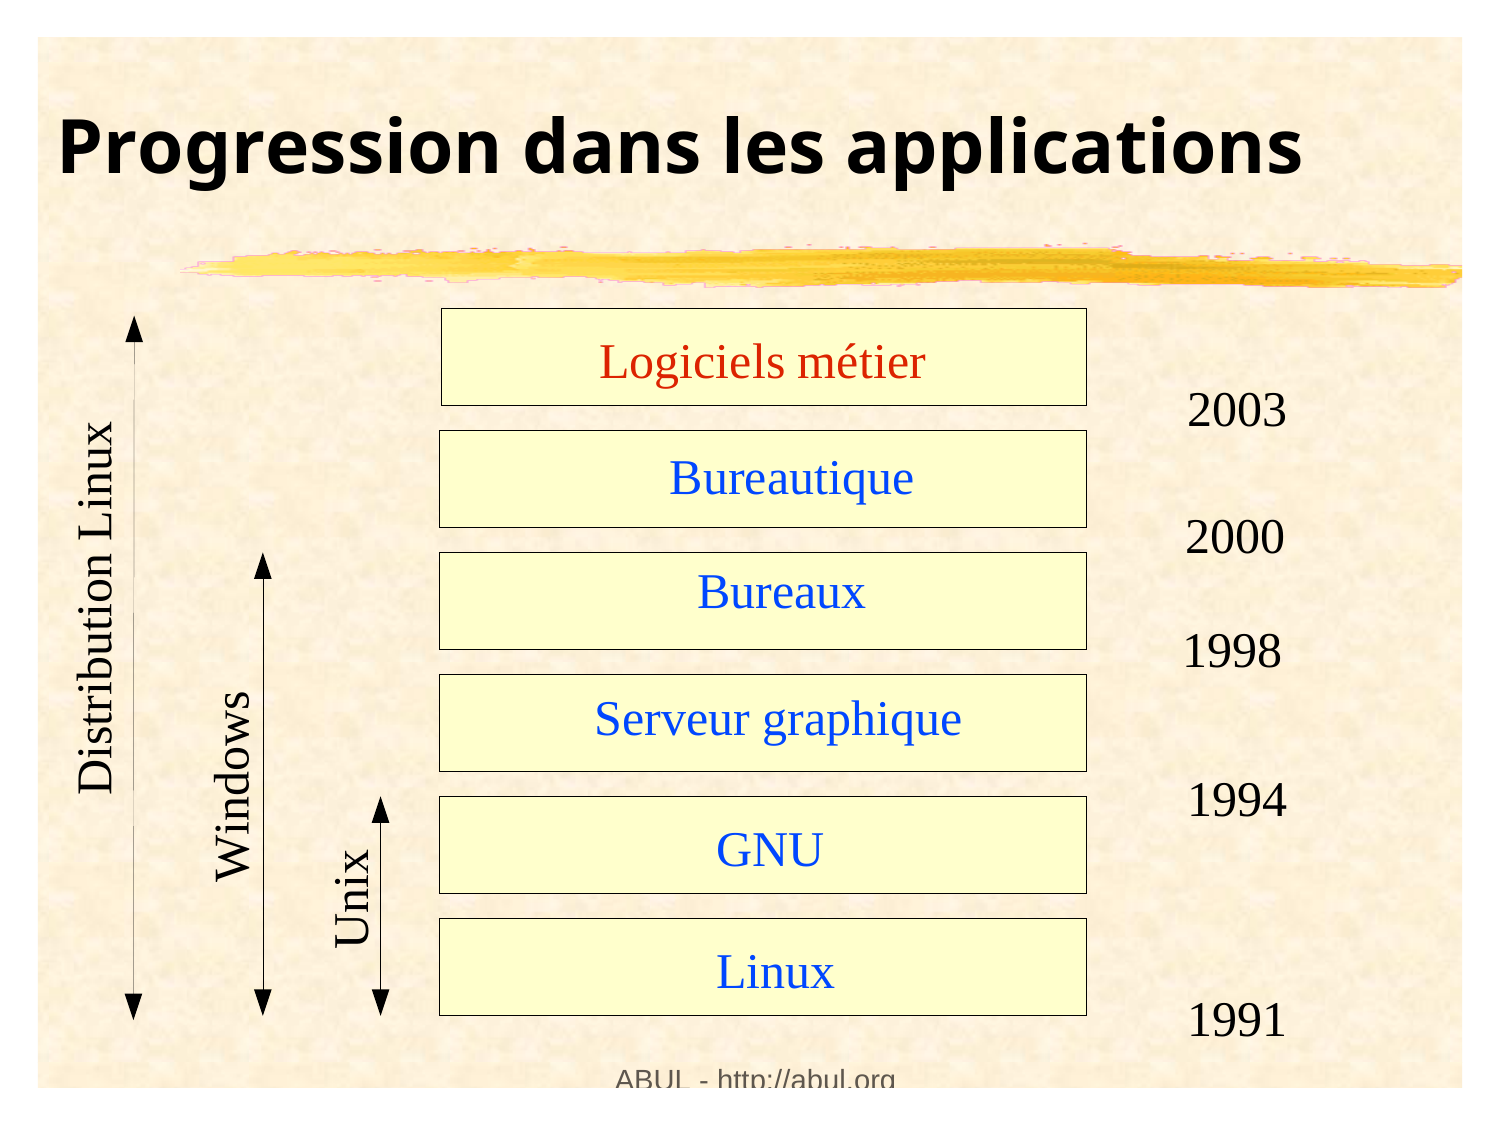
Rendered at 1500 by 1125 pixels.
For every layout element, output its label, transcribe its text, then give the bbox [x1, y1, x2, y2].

text_box BureauxB [439, 552, 1087, 650]
text_box Bureaux [591, 564, 962, 636]
text_box [439, 796, 1087, 894]
picture [618, 1084, 630, 1088]
text_box Serveur graphique [536, 690, 1010, 761]
picture [794, 1082, 801, 1088]
title Progression dans les applications [56, 37, 1463, 251]
picture [620, 1073, 627, 1082]
picture [722, 1076, 729, 1088]
picture [811, 1076, 818, 1088]
text_box [441, 308, 1087, 406]
text_box 1994 [1175, 771, 1301, 842]
text_box Windows [204, 651, 274, 895]
picture [754, 1076, 761, 1088]
text_box [439, 674, 1087, 772]
text_box Distribution Linux [66, 378, 134, 808]
text_box Bureautique [601, 449, 972, 521]
text_box 2000 [1173, 508, 1298, 578]
text_box GNU [704, 822, 867, 892]
text_box [439, 918, 1087, 1016]
picture [639, 1072, 648, 1078]
text_box Logiciels métier [587, 334, 990, 404]
picture [738, 1076, 743, 1088]
picture [37, 37, 1463, 1088]
text_box 1998 [1171, 623, 1296, 693]
picture [639, 1081, 649, 1088]
text_box 1991 [1175, 991, 1301, 1061]
text_box Unix [323, 813, 439, 961]
picture [883, 1076, 891, 1088]
picture [858, 1076, 866, 1088]
text_box 2003 [1175, 381, 1301, 451]
text_box Linux [704, 944, 842, 1014]
text_box Bureautique [439, 430, 1087, 528]
